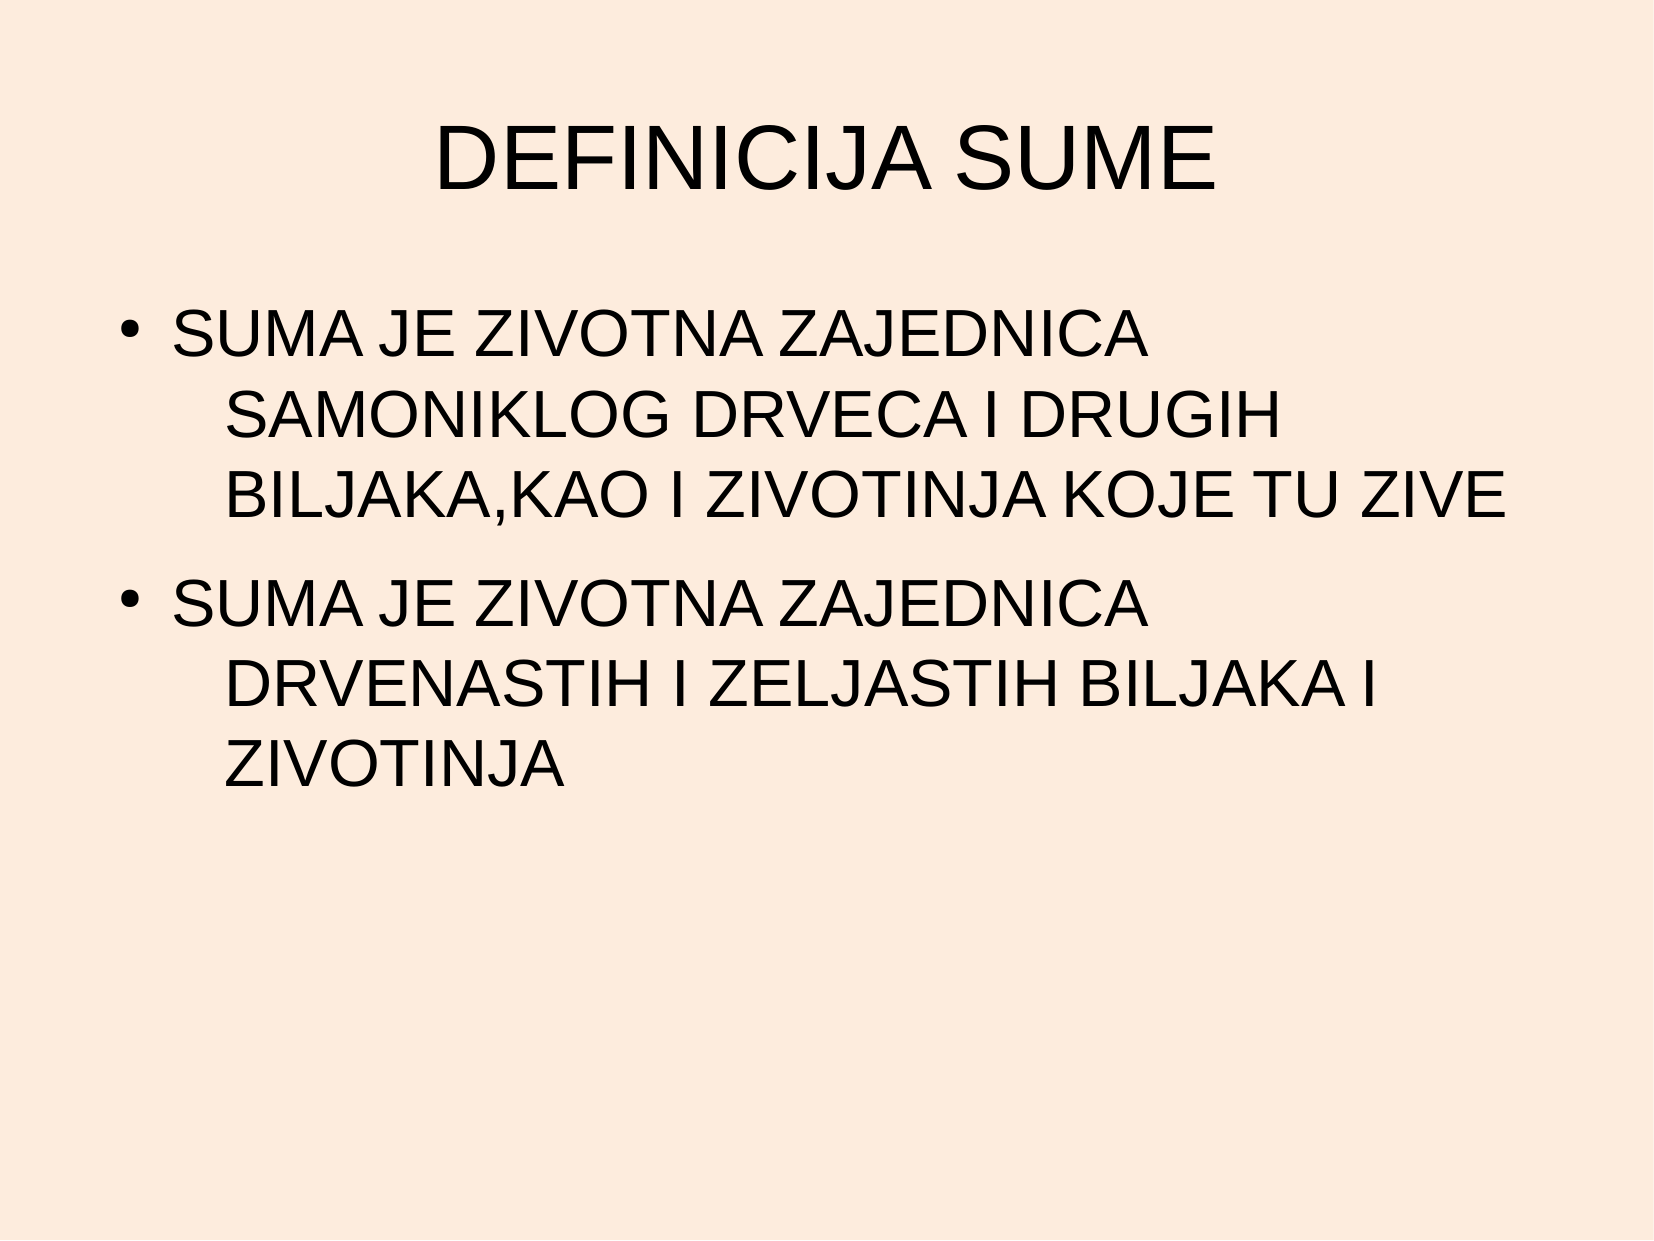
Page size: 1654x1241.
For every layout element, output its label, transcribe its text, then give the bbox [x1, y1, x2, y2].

title DEFINICIJA SUME [82, 56, 1571, 250]
list SUMA JE ZIVOTNA ZAJEDNICA SAMONIKLOG DRVECA I DRUGIH BILJAKA,KAO I ZIVOTINJA KOJE TU ZIVE SUMA JE ZIVOTNA ZAJEDNICA DRVENASTIH I ZELJASTIH BILJAKA I ZIVOTINJA [82, 290, 1571, 1109]
